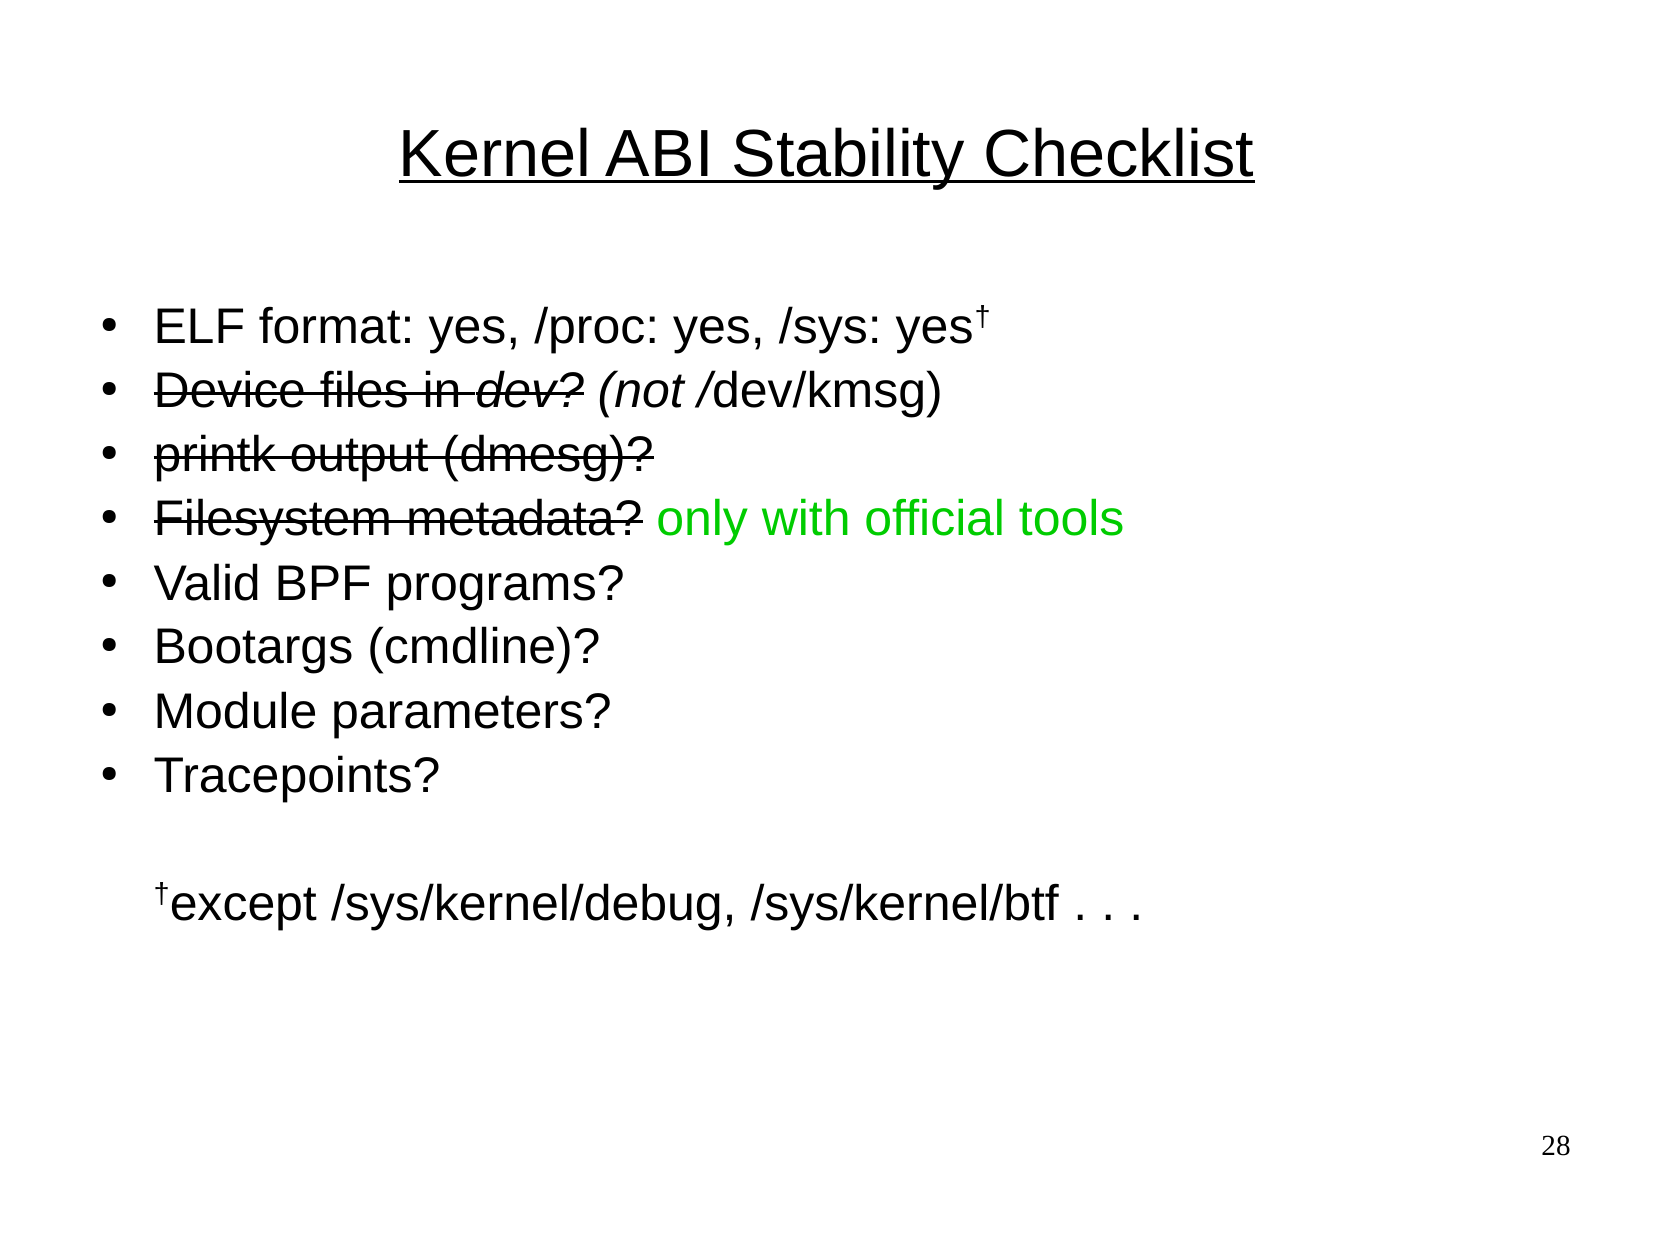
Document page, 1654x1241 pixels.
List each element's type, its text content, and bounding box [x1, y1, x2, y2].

list ELF format: yes, /proc: yes, /sys: yes† Device files in dev? (not /dev/kmsg) printk output (dmesg)? Filesystem metadata? only with official tools Valid BPF programs? Bootargs (cmdline)? Module parameters? Tracepoints? †except /sys/kernel/debug, /sys/kernel/btf . . . [82, 290, 1571, 1010]
title Kernel ABI Stability Checklist [82, 49, 1571, 257]
